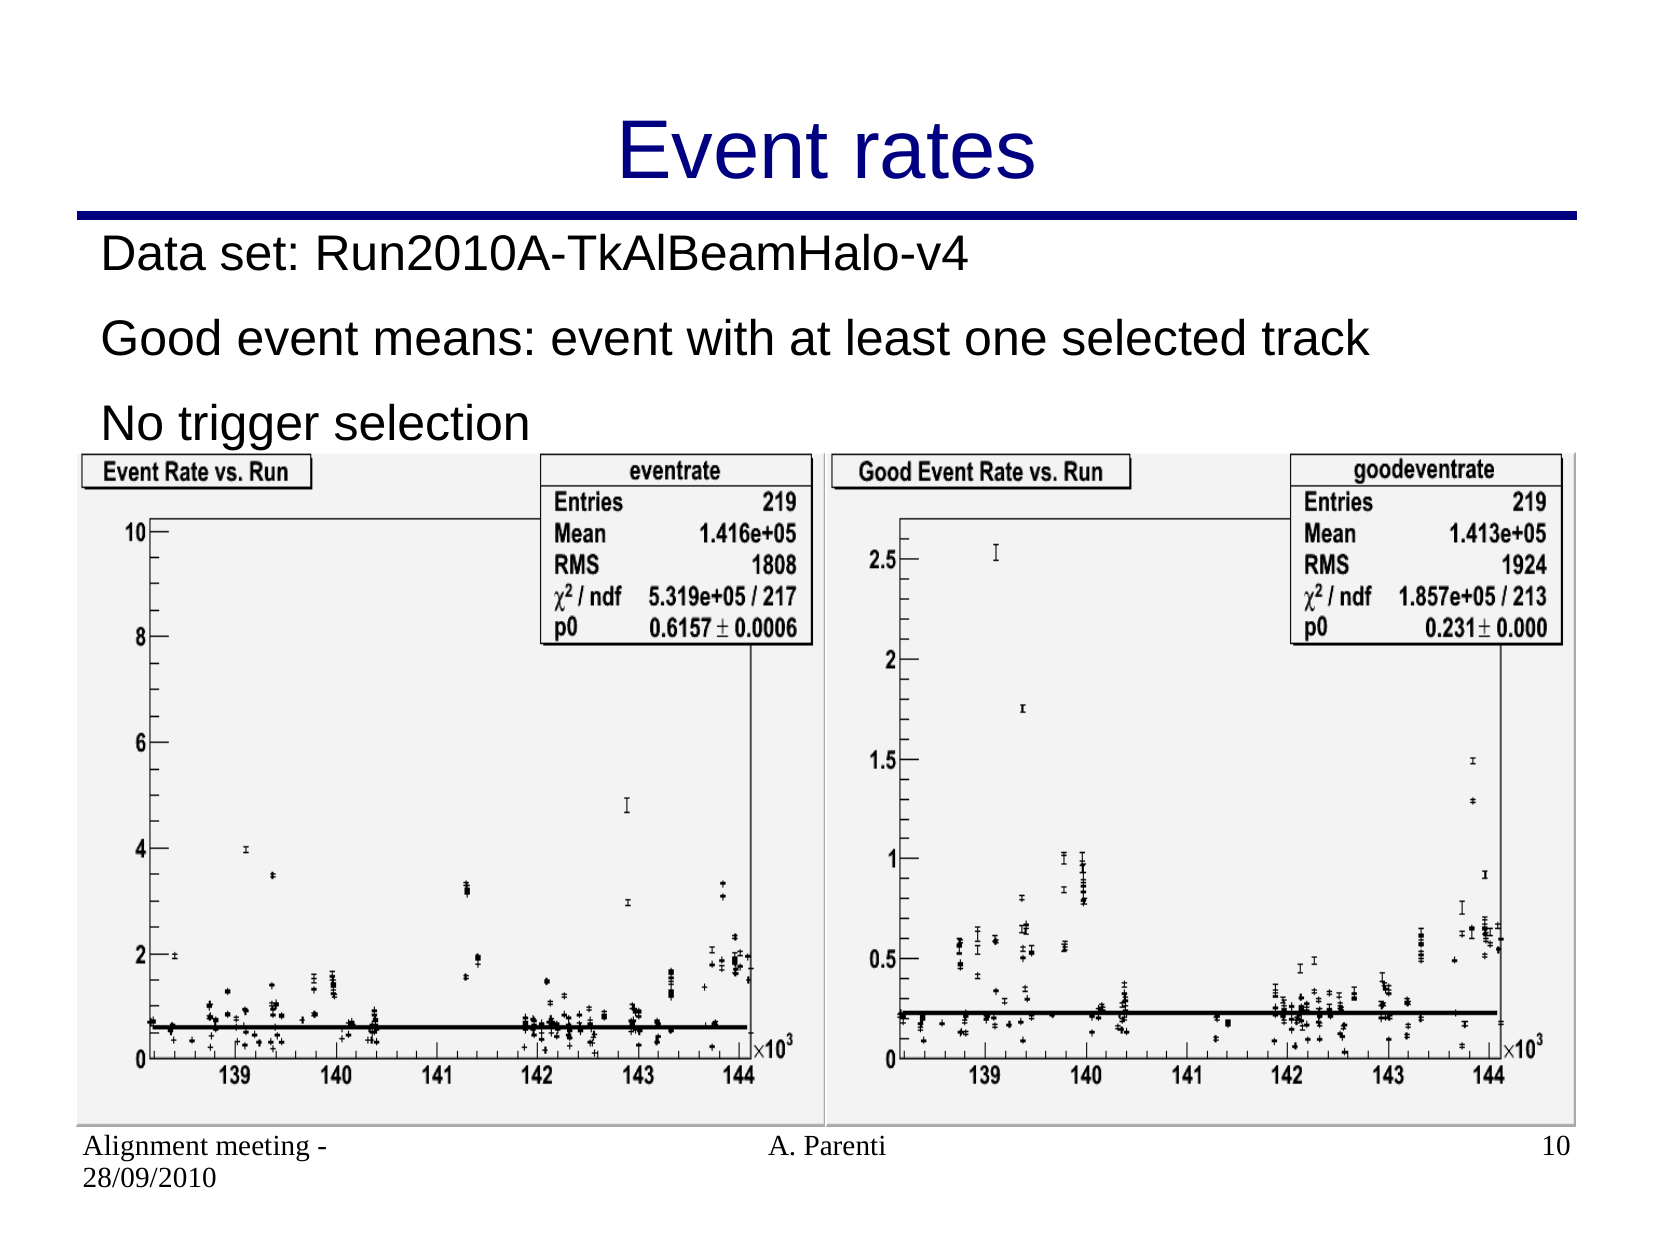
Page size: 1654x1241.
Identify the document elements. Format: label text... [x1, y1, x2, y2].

picture [75, 451, 1576, 1127]
title Event rates [82, 75, 1571, 225]
list Data set: Run2010A-TkAlBeamHalo-v4 Good event means: event with at least one selected track No trigger selection [82, 225, 1571, 451]
